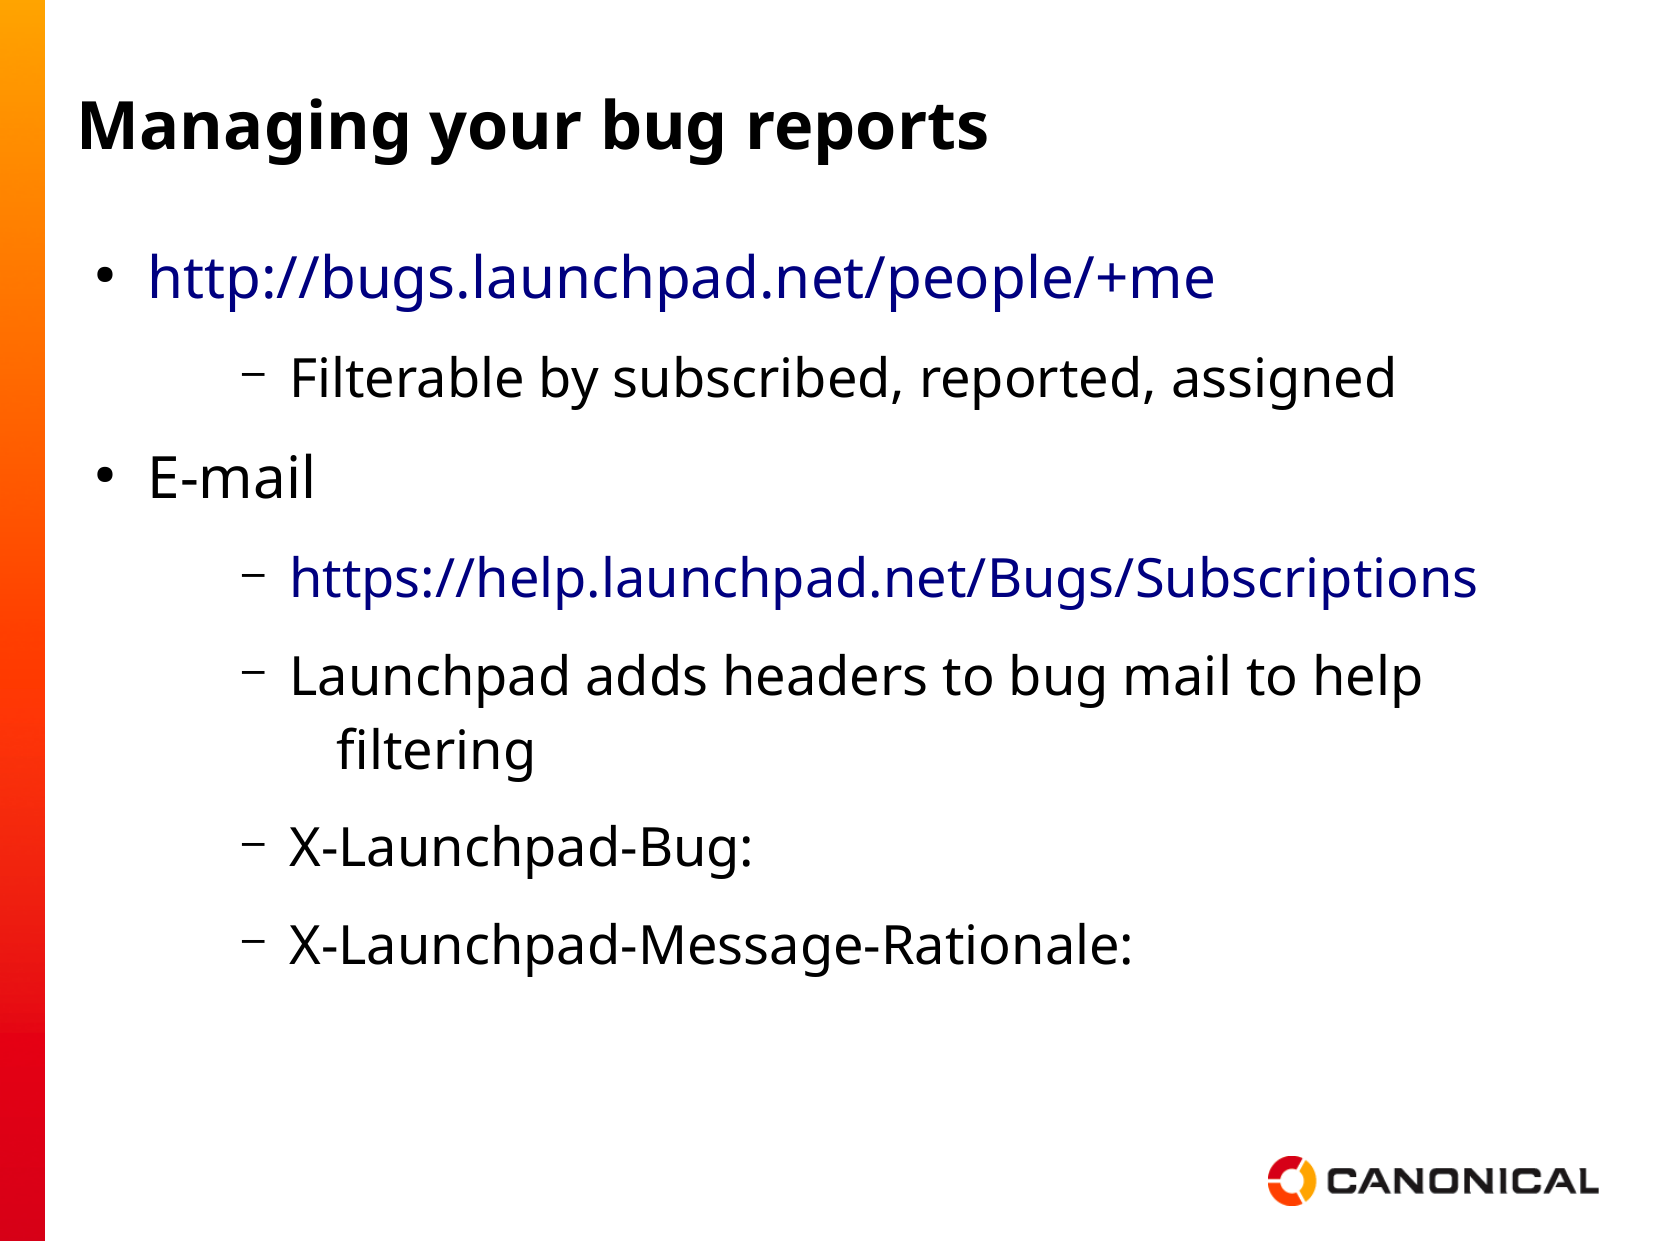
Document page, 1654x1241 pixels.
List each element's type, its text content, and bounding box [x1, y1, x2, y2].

picture [1268, 1156, 1599, 1206]
list http://bugs.launchpad.net/people/+me Filterable by subscribed, reported, assigned E-mail https://help.launchpad.net/Bugs/Subscriptions Launchpad adds headers to bug mail to help filtering X-Launchpad-Bug: X-Launchpad-Message-Rationale: [76, 236, 1589, 1040]
picture [0, 0, 45, 1241]
title Managing your bug reports [76, 48, 1589, 200]
